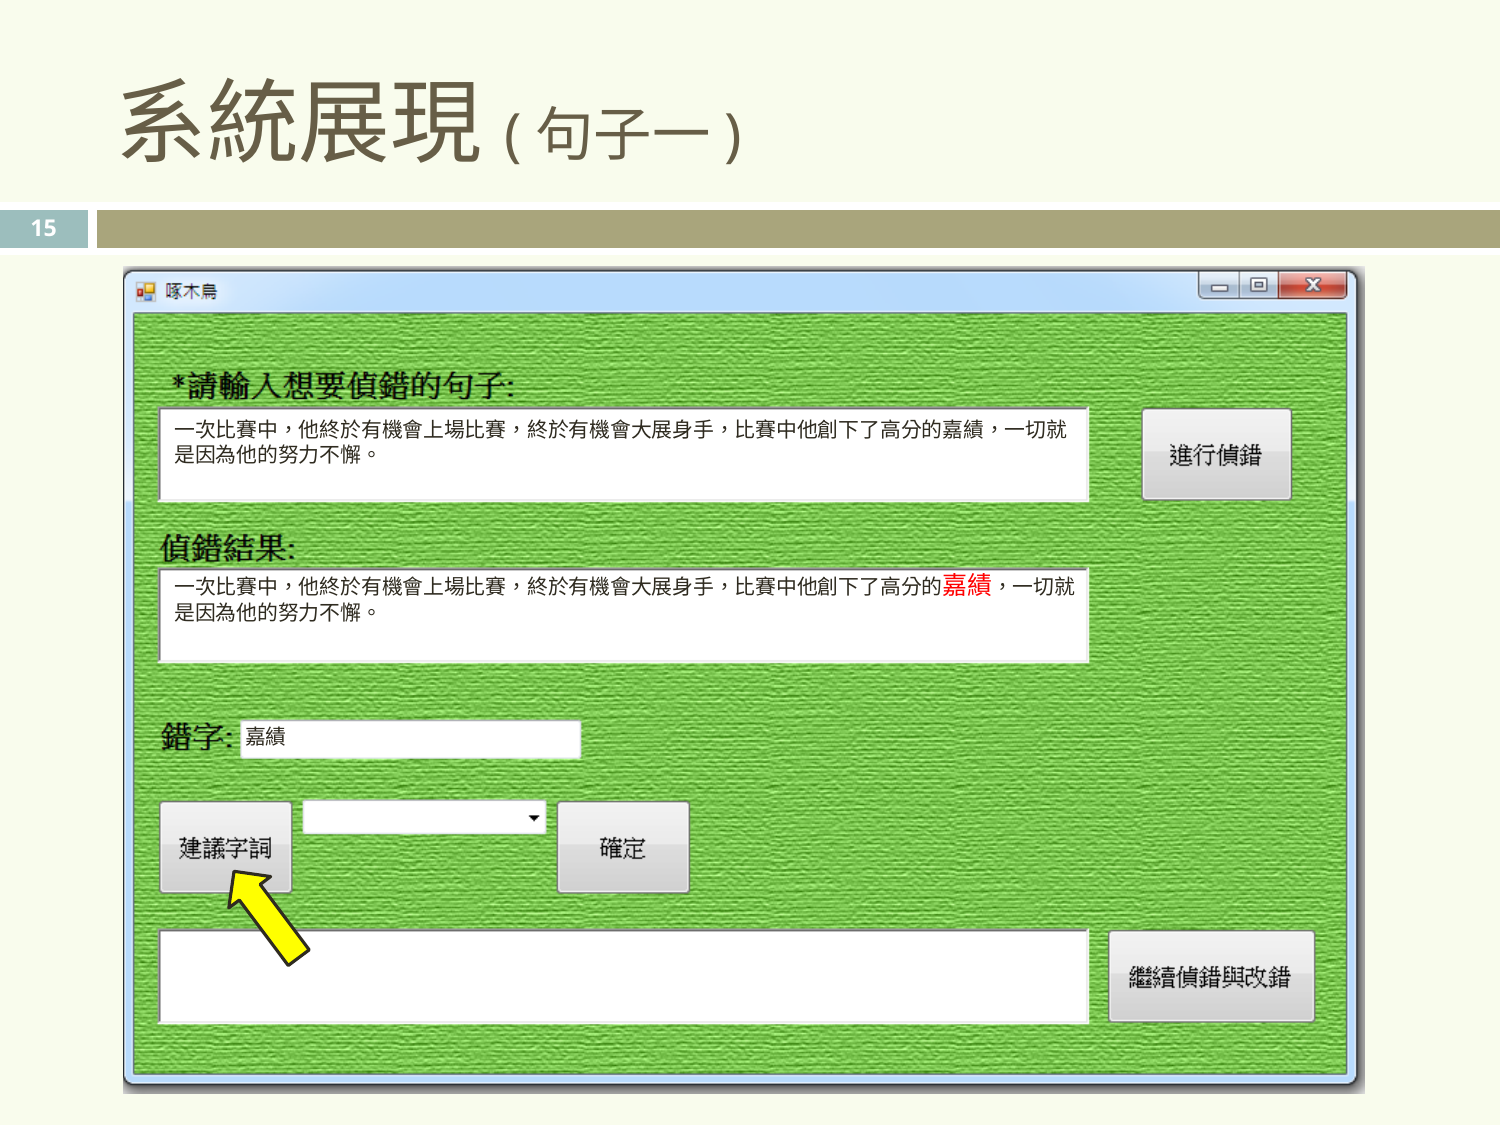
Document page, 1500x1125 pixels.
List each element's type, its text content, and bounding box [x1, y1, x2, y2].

text_box 一次比賽中，他終於有機會上場比賽，終於有機會大展身手，比賽中他創下了高分的嘉績，一切就是因為他的努力不懈。 [159, 408, 1093, 521]
picture [123, 266, 1365, 1095]
text_box [228, 871, 310, 966]
text_box 15 [0, 208, 88, 249]
title 系統展現(句子一) [100, 37, 1438, 201]
text_box 嘉績 [230, 716, 303, 757]
text_box 一次比賽中，他終於有機會上場比賽，終於有機會大展身手，比賽中他創下了高分的嘉績，一切就是因為他的努力不懈。 [159, 562, 1093, 656]
